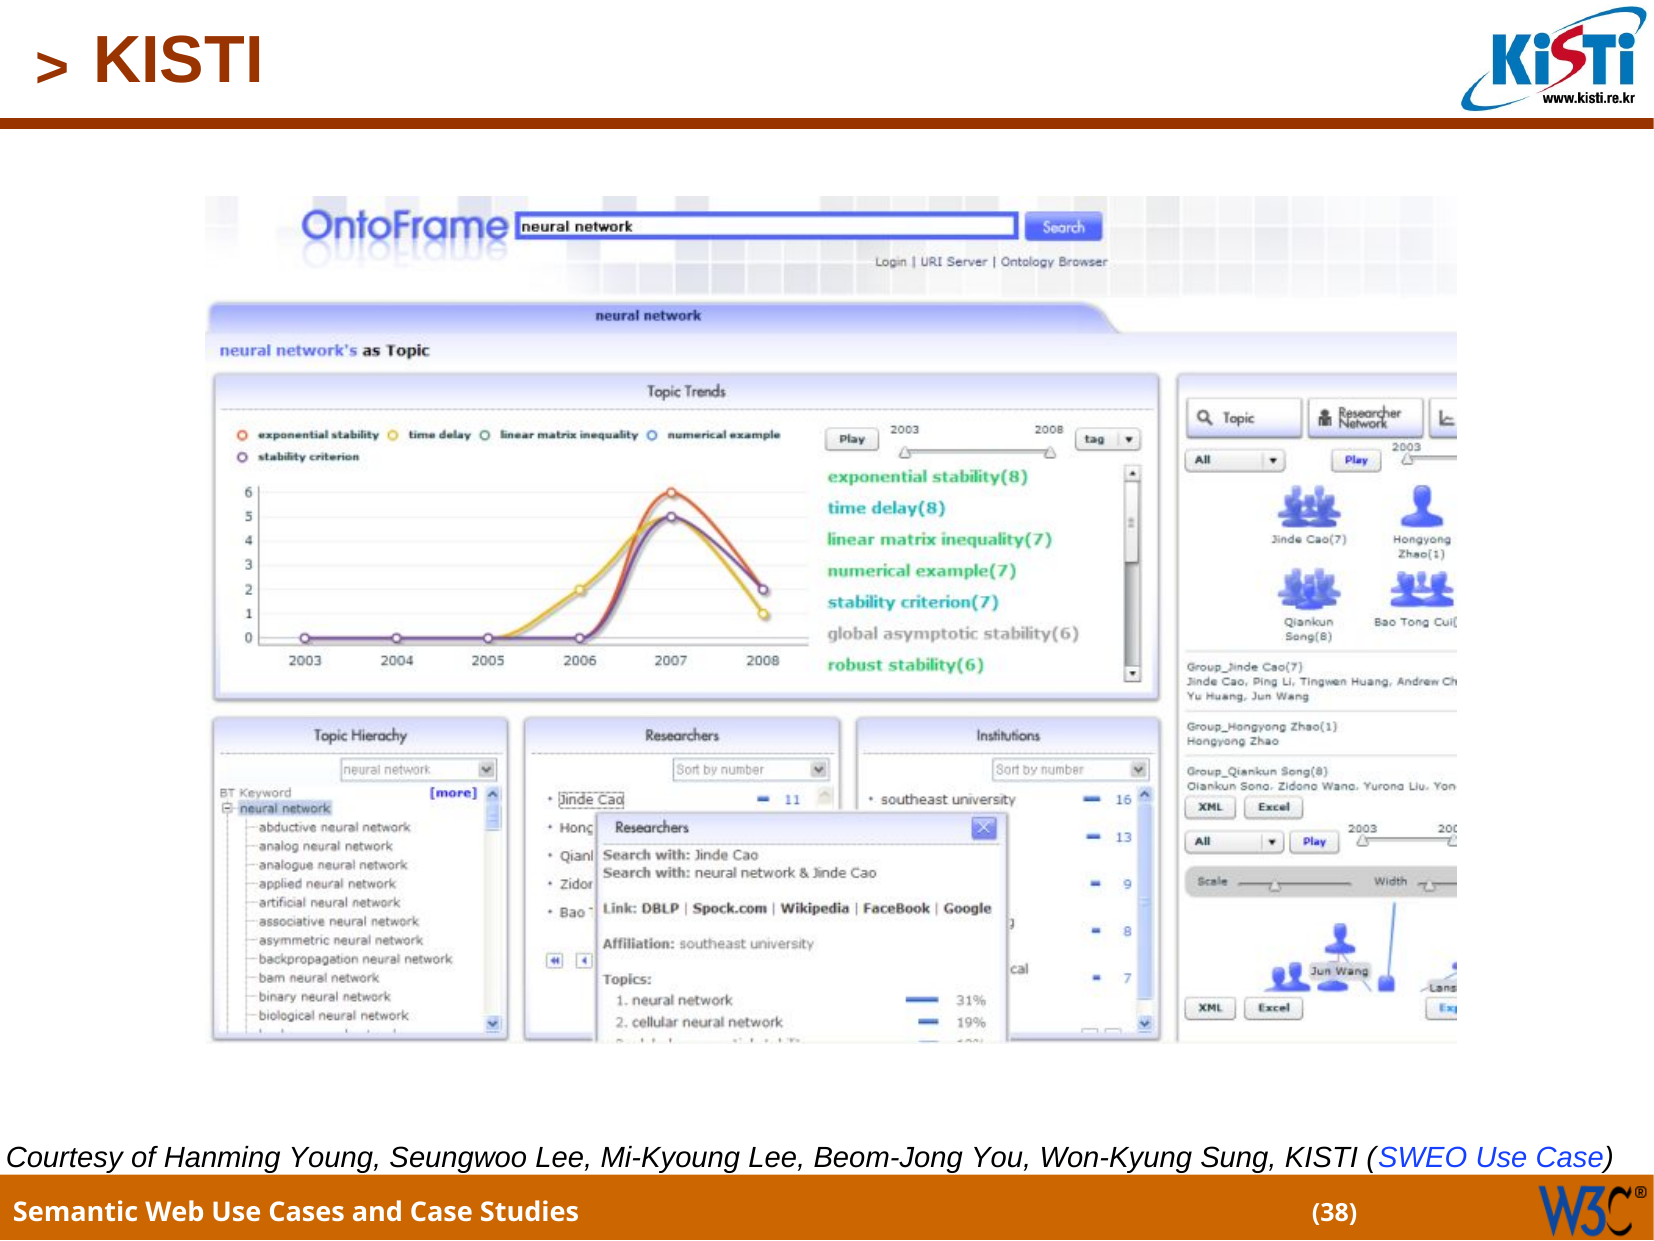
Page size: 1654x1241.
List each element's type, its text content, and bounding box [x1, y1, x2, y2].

picture [1452, 5, 1654, 112]
title KISTI [93, 0, 1493, 119]
picture [205, 196, 1457, 1044]
picture [1535, 1183, 1651, 1240]
text_box Courtesy of Hanming Young, Seungwoo Lee, Mi-Kyoung Lee, Beom-Jong You, Won-Kyung Sung, KISTI (SWEO Use Case) [5, 1139, 1616, 1173]
